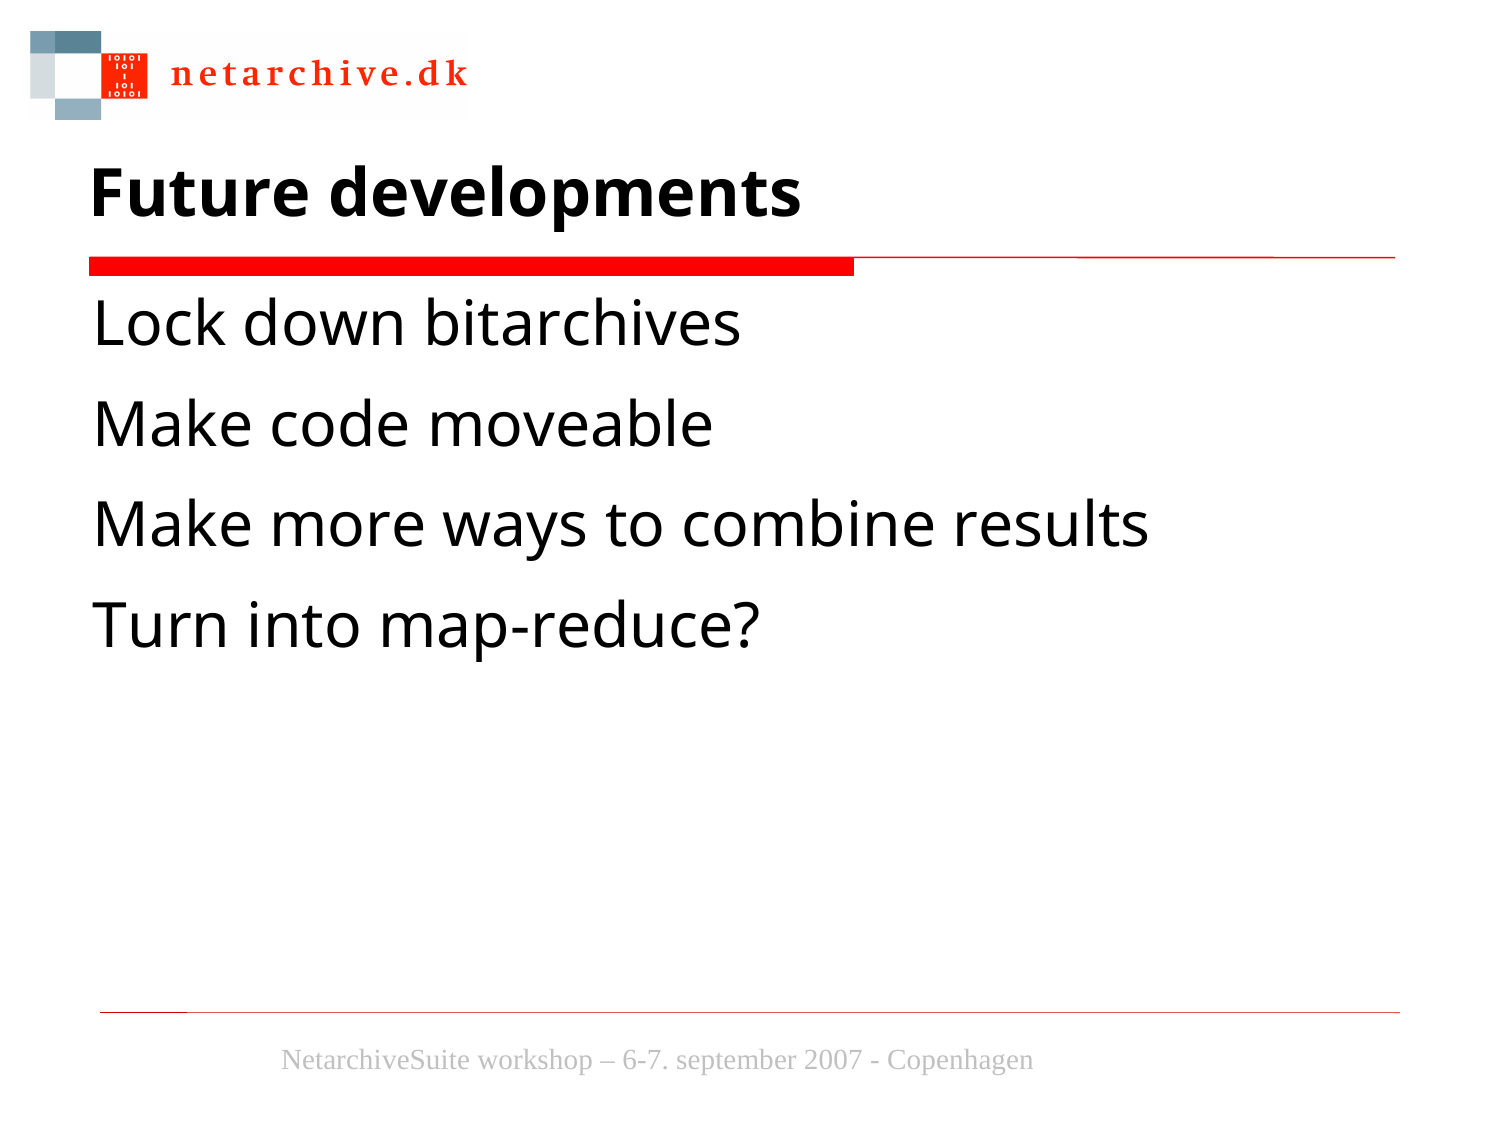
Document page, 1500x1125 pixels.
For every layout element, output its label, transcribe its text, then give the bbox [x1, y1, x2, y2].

picture [29, 31, 467, 120]
title Future developments [88, 137, 1401, 244]
list Lock down bitarchives Make code moveable Make more ways to combine results Turn into map-reduce? [92, 278, 1406, 988]
